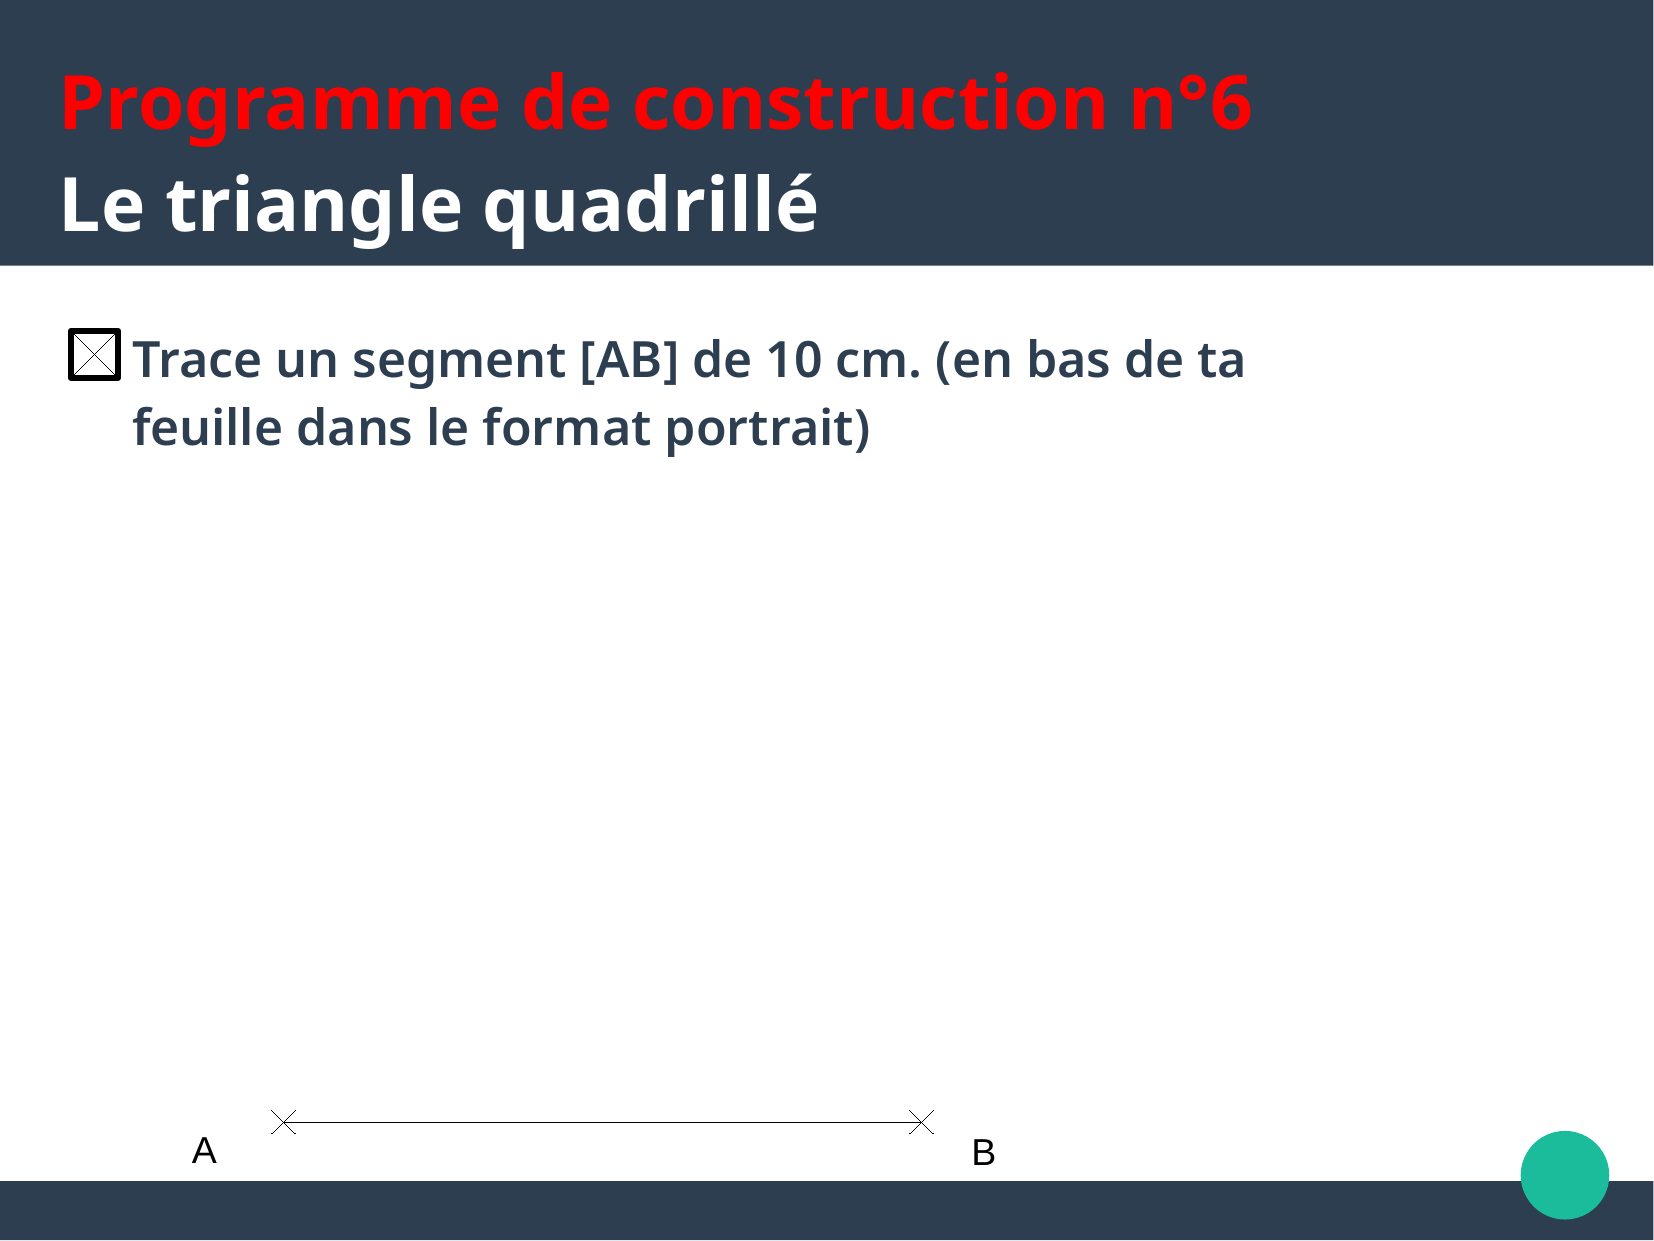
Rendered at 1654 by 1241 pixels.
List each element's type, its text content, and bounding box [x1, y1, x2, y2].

list [59, 324, 1595, 1152]
title Programme de construction n°6 Le triangle quadrillé [59, 49, 1595, 207]
text_box B [956, 1124, 1028, 1182]
text_box A [177, 1122, 249, 1179]
text_box Trace un segment [AB] de 10 cm. (en bas de ta feuille dans le format portrait) [61, 323, 1382, 402]
